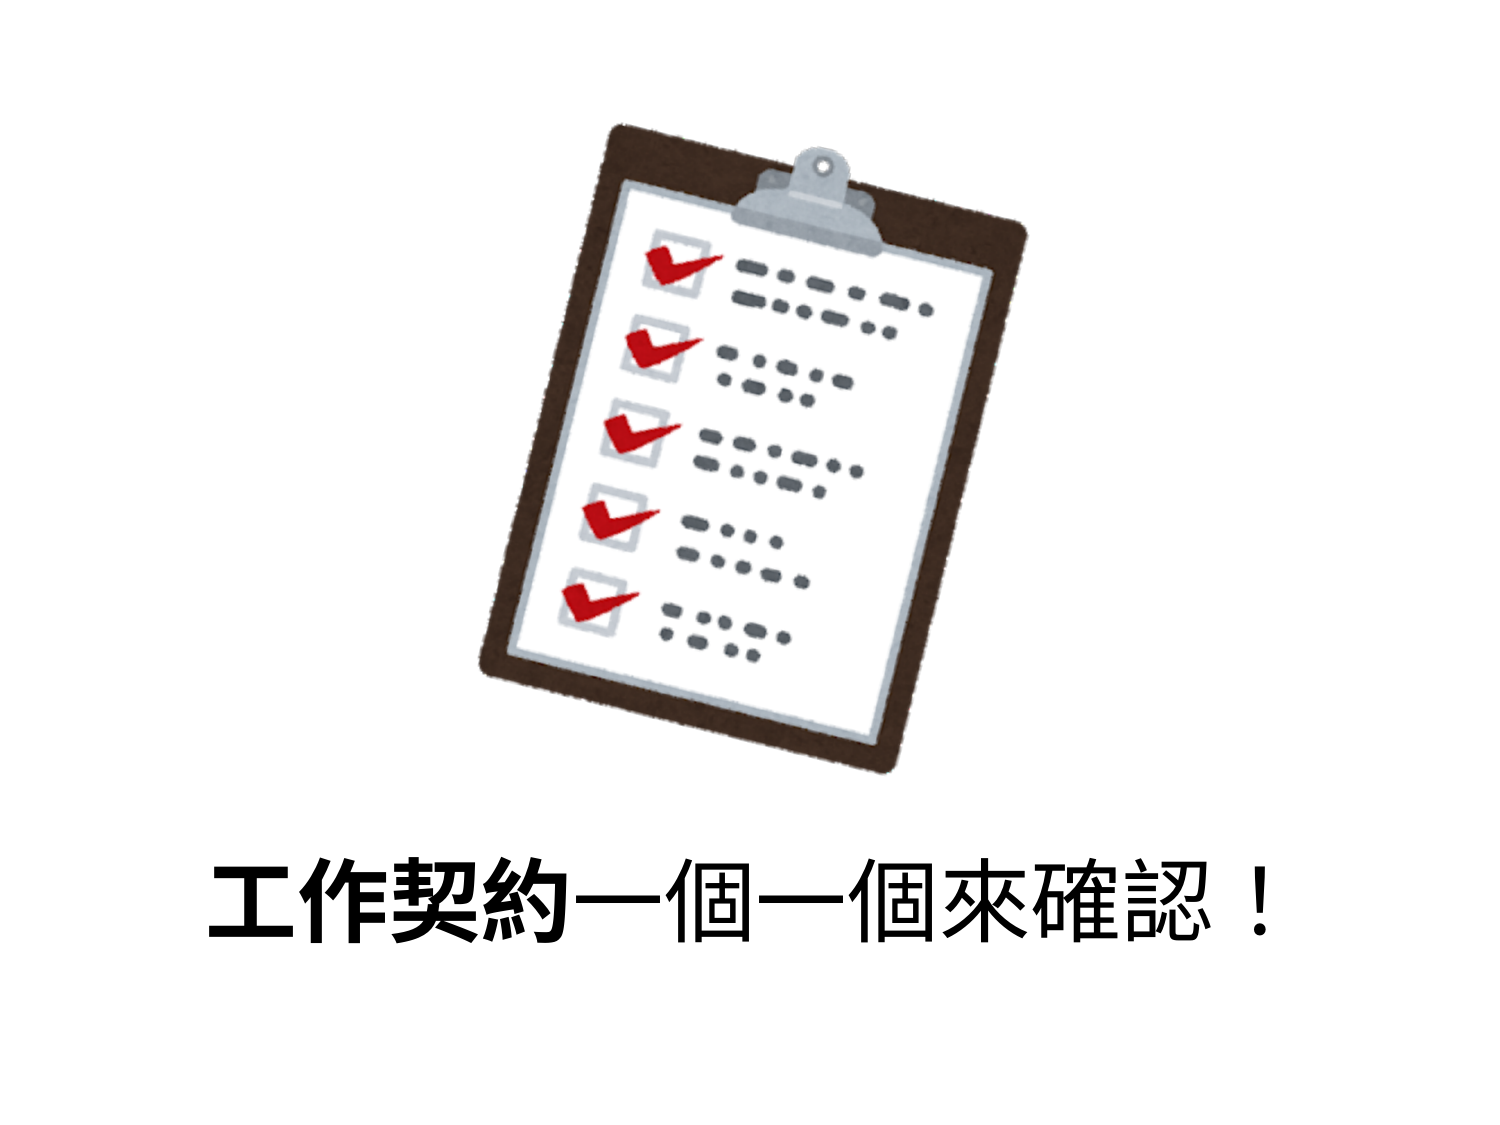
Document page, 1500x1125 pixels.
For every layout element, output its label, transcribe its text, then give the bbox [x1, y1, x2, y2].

title 工作契約一個一個來確認！ [109, 789, 1403, 1008]
picture [463, 86, 1049, 790]
